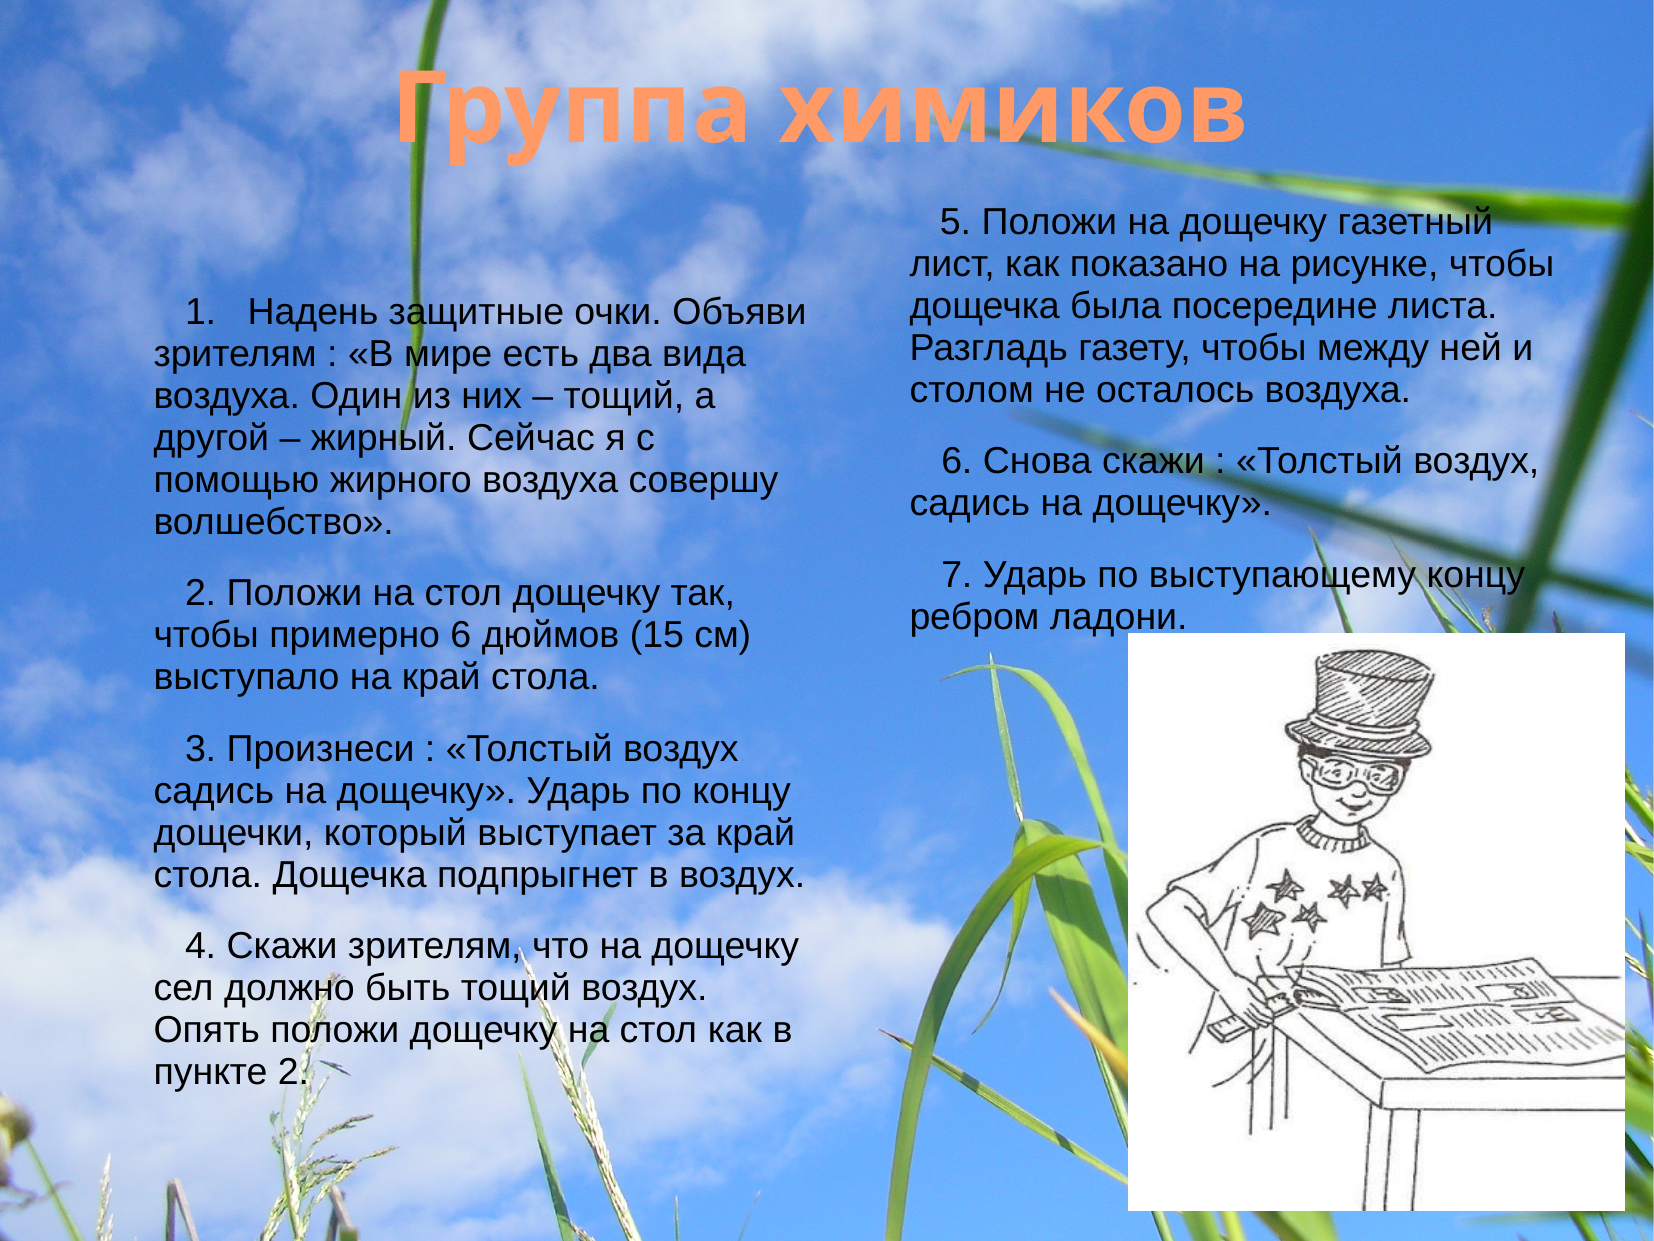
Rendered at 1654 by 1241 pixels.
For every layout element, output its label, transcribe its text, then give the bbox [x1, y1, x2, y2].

list 1. Надень защитные очки. Объяви зрителям : «В мире есть два вида воздуха. Один из них – тощий, а другой – жирный. Сейчас я с помощью жирного воздуха совершу волшебство». 2. Положи на стол дощечку так, чтобы примерно 6 дюймов (15 см) выступало на край стола. 3. Произнеси : «Толстый воздух садись на дощечку». Ударь по концу дощечки, который выступает за край стола. Дощечка подпрыгнет в воздух. 4. Скажи зрителям, что на дощечку сел должно быть тощий воздух. Опять положи дощечку на стол как в пункте 2. [82, 290, 809, 1233]
picture [0, 0, 1654, 1241]
list 5. Положи на дощечку газетный лист, как показано на рисунке, чтобы дощечка была посередине листа. Разгладь газету, чтобы между ней и столом не осталось воздуха. 6. Снова скажи : «Толстый воздух, садись на дощечку». 7. Ударь по выступающему концу ребром ладони. [838, 200, 1565, 1004]
title Группа химиков [76, 0, 1565, 207]
